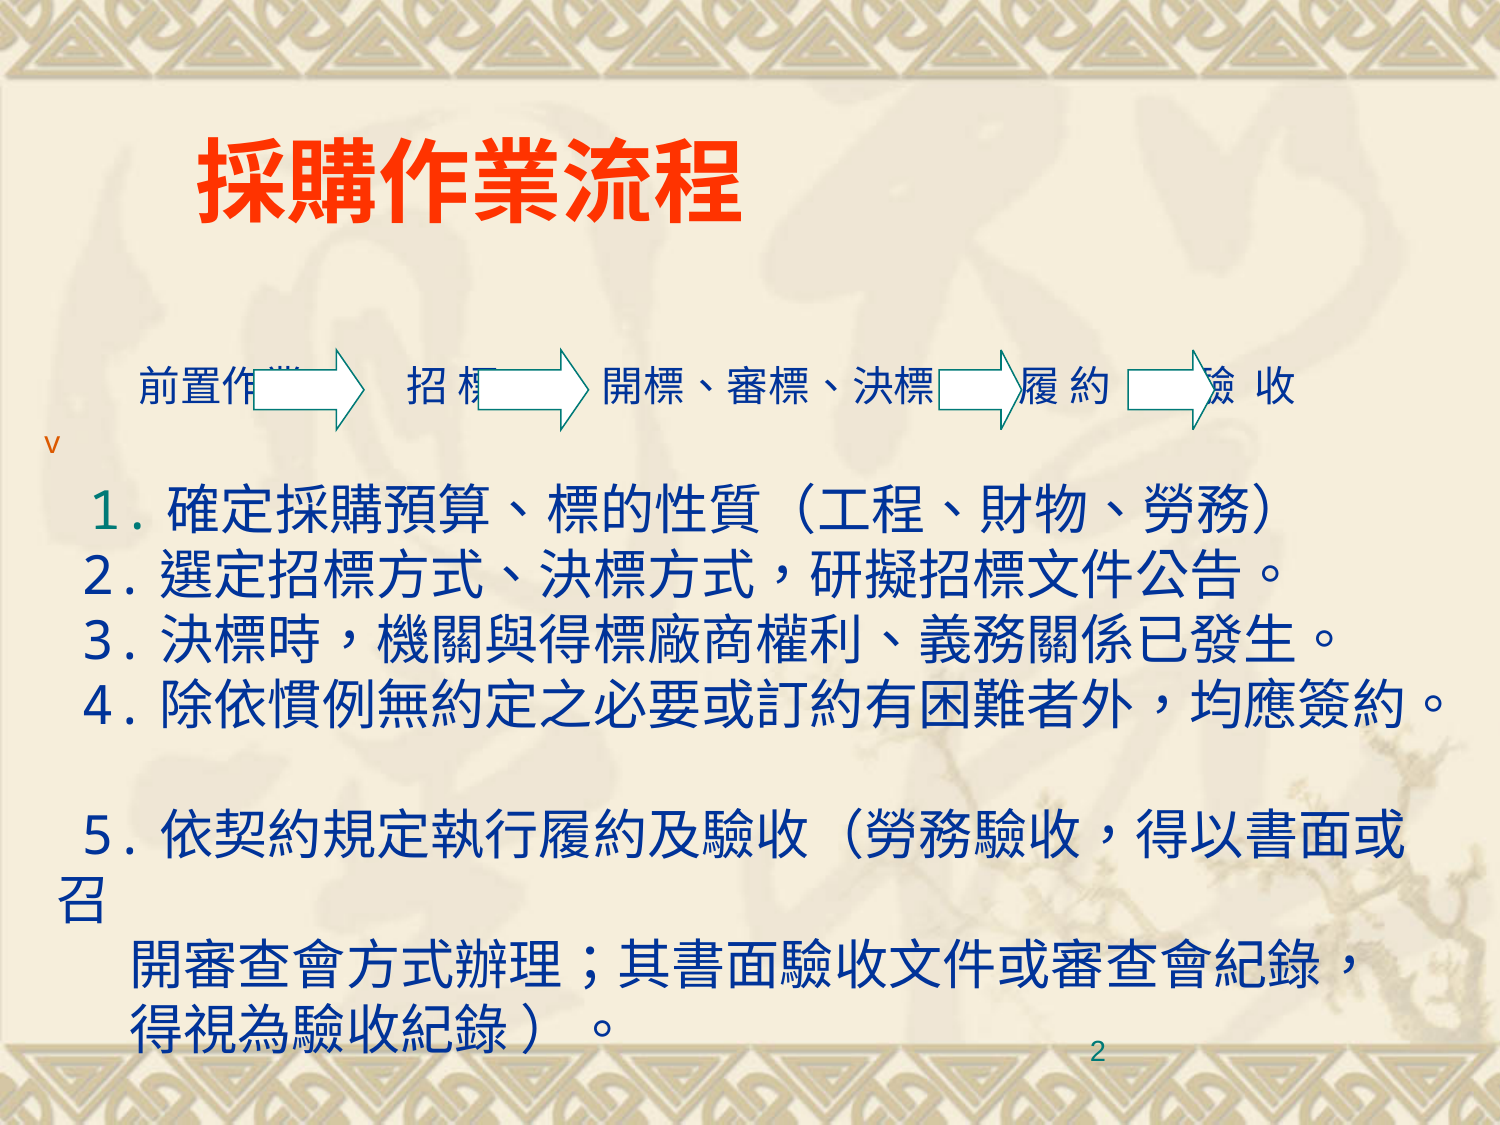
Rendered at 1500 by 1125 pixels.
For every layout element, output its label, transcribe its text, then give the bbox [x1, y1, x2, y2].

text_box [253, 349, 365, 430]
title 採購作業流程 [148, 114, 793, 245]
text_box [939, 349, 1022, 430]
text_box 1.確定採購預算、標的性質（工程、財物、勞務） 2.選定招標方式、決標方式，研擬招標文件公告。 3.決標時，機關與得標廠商權利、義務關係已發生。 4.除依慣例無約定之必要或訂約有困難者外，均應簽約。 5.依契約規定執行履約及驗收（勞務驗收，得以書面或召 開審查會方式辦理；其書面驗收文件或審查會紀錄， 得視為驗收紀錄 ）。 [41, 468, 1471, 1047]
text_box [478, 349, 589, 430]
text_box [1074, 1047, 1451, 1103]
list 前置作業 招 標 開標、審標、決標 履 約 驗 收 [29, 361, 1467, 450]
text_box [1128, 349, 1215, 430]
